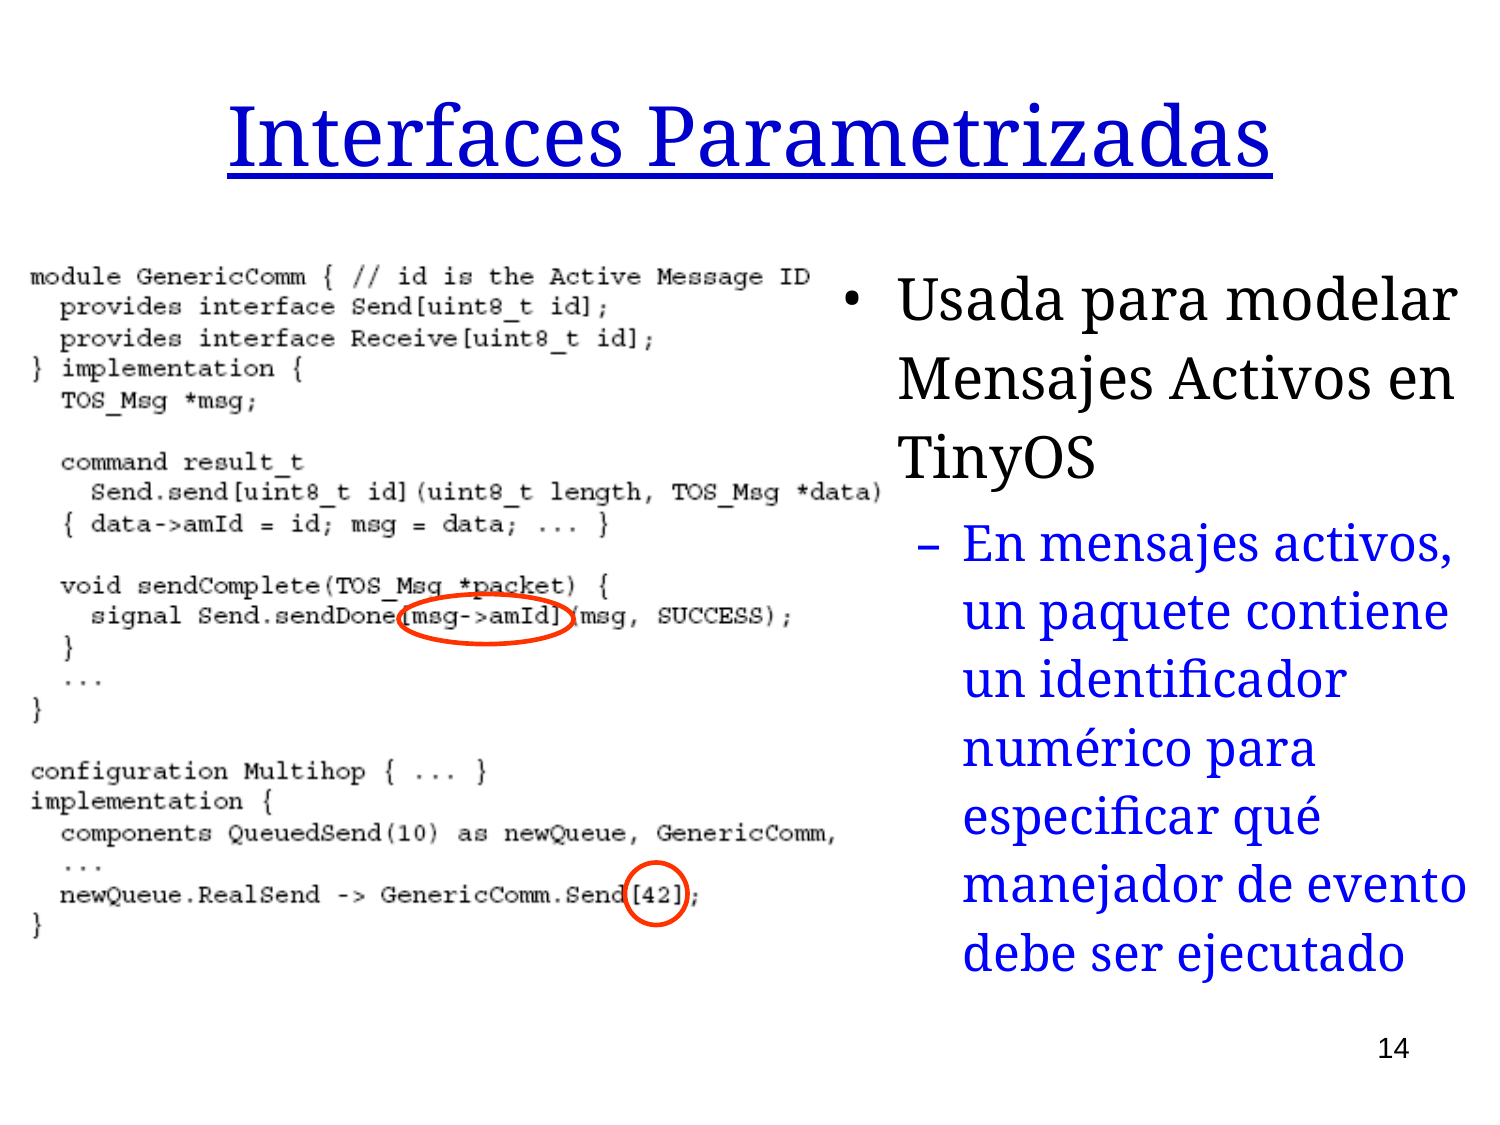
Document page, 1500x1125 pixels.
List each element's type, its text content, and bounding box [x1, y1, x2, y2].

picture [12, 237, 913, 964]
list Usada para modelar Mensajes Activos en TinyOS En mensajes activos, un paquete contiene un identificador numérico para especificar qué manejador de evento debe ser ejecutado [826, 249, 1488, 1006]
title Interfaces Parametrizadas [75, 45, 1426, 233]
